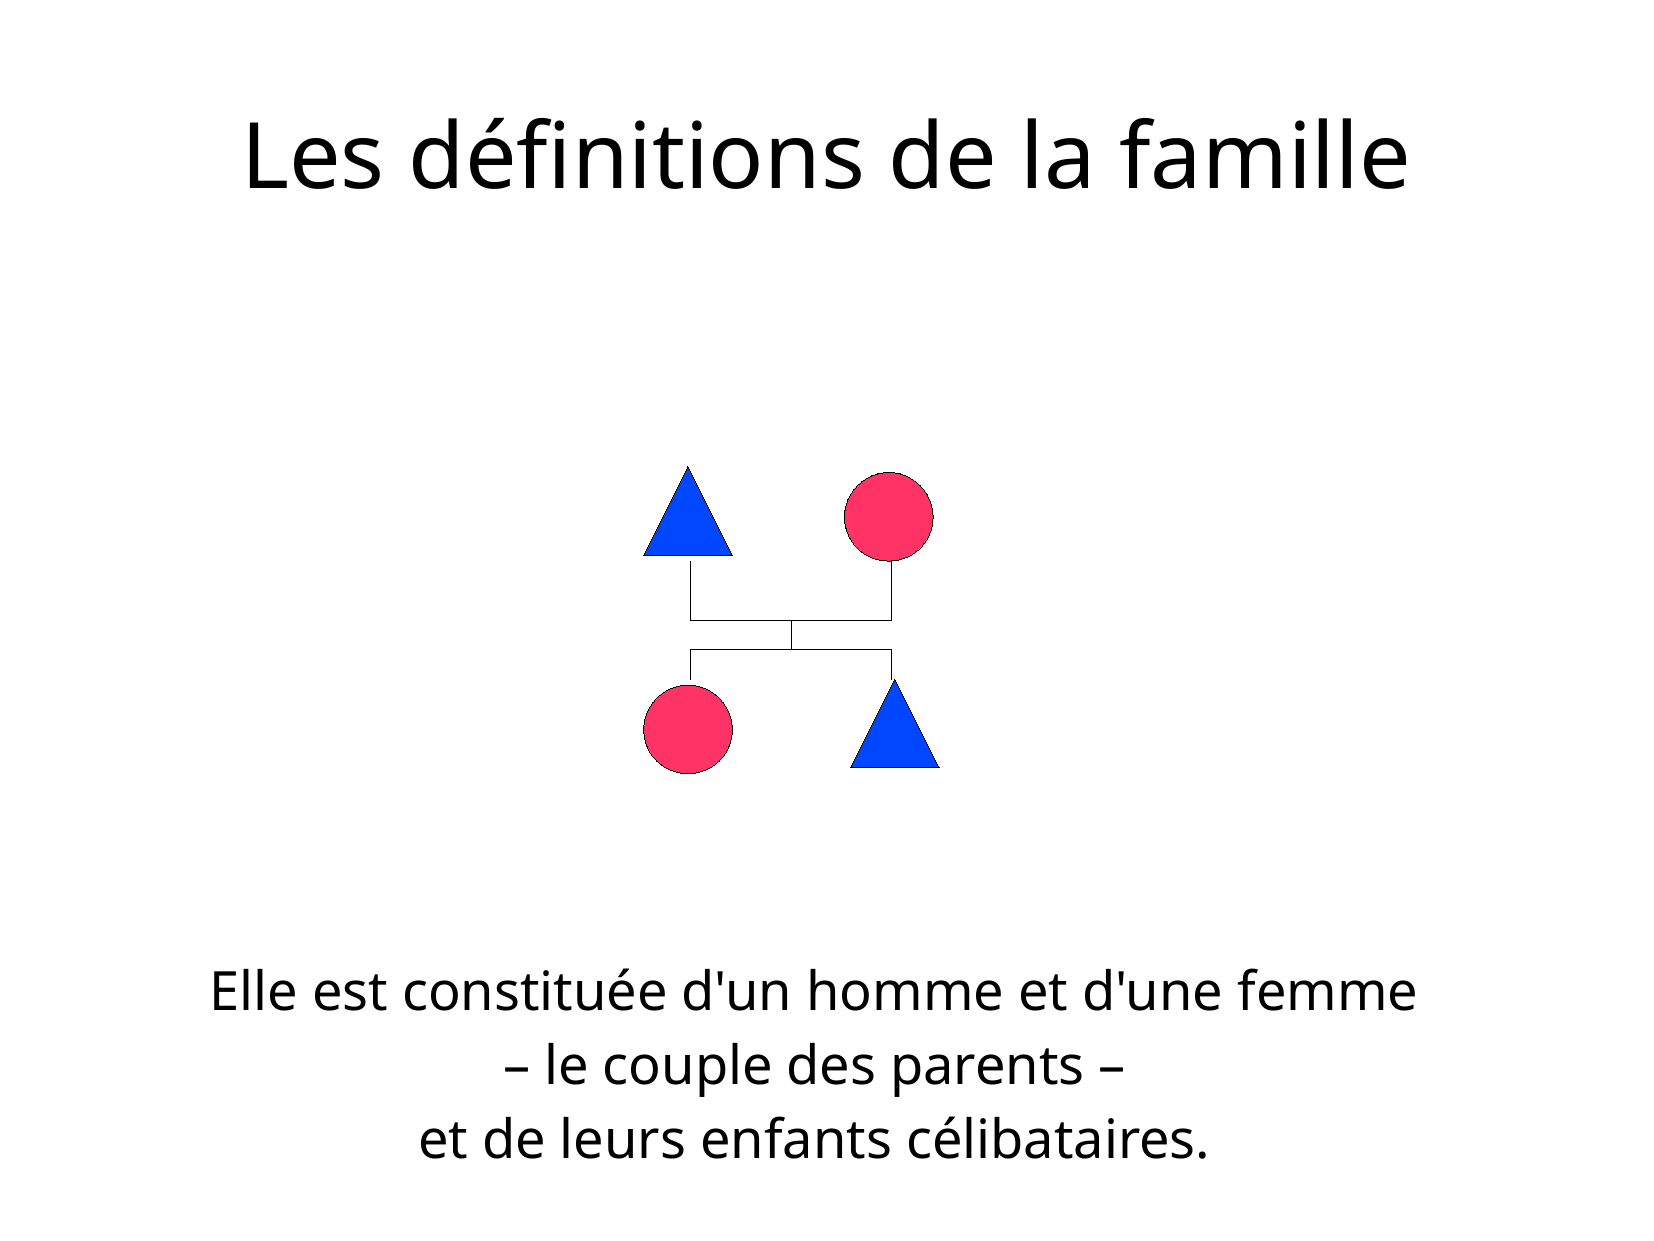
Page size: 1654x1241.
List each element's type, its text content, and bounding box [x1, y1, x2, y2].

text_box Elle est constituée d'un homme et d'une femme – le couple des parents – et de leurs enfants célibataires. [194, 962, 1269, 1165]
title Les définitions de la famille [82, 49, 1571, 257]
text_box [850, 679, 940, 768]
text_box [844, 472, 934, 562]
text_box [643, 466, 733, 556]
text_box [643, 685, 733, 774]
